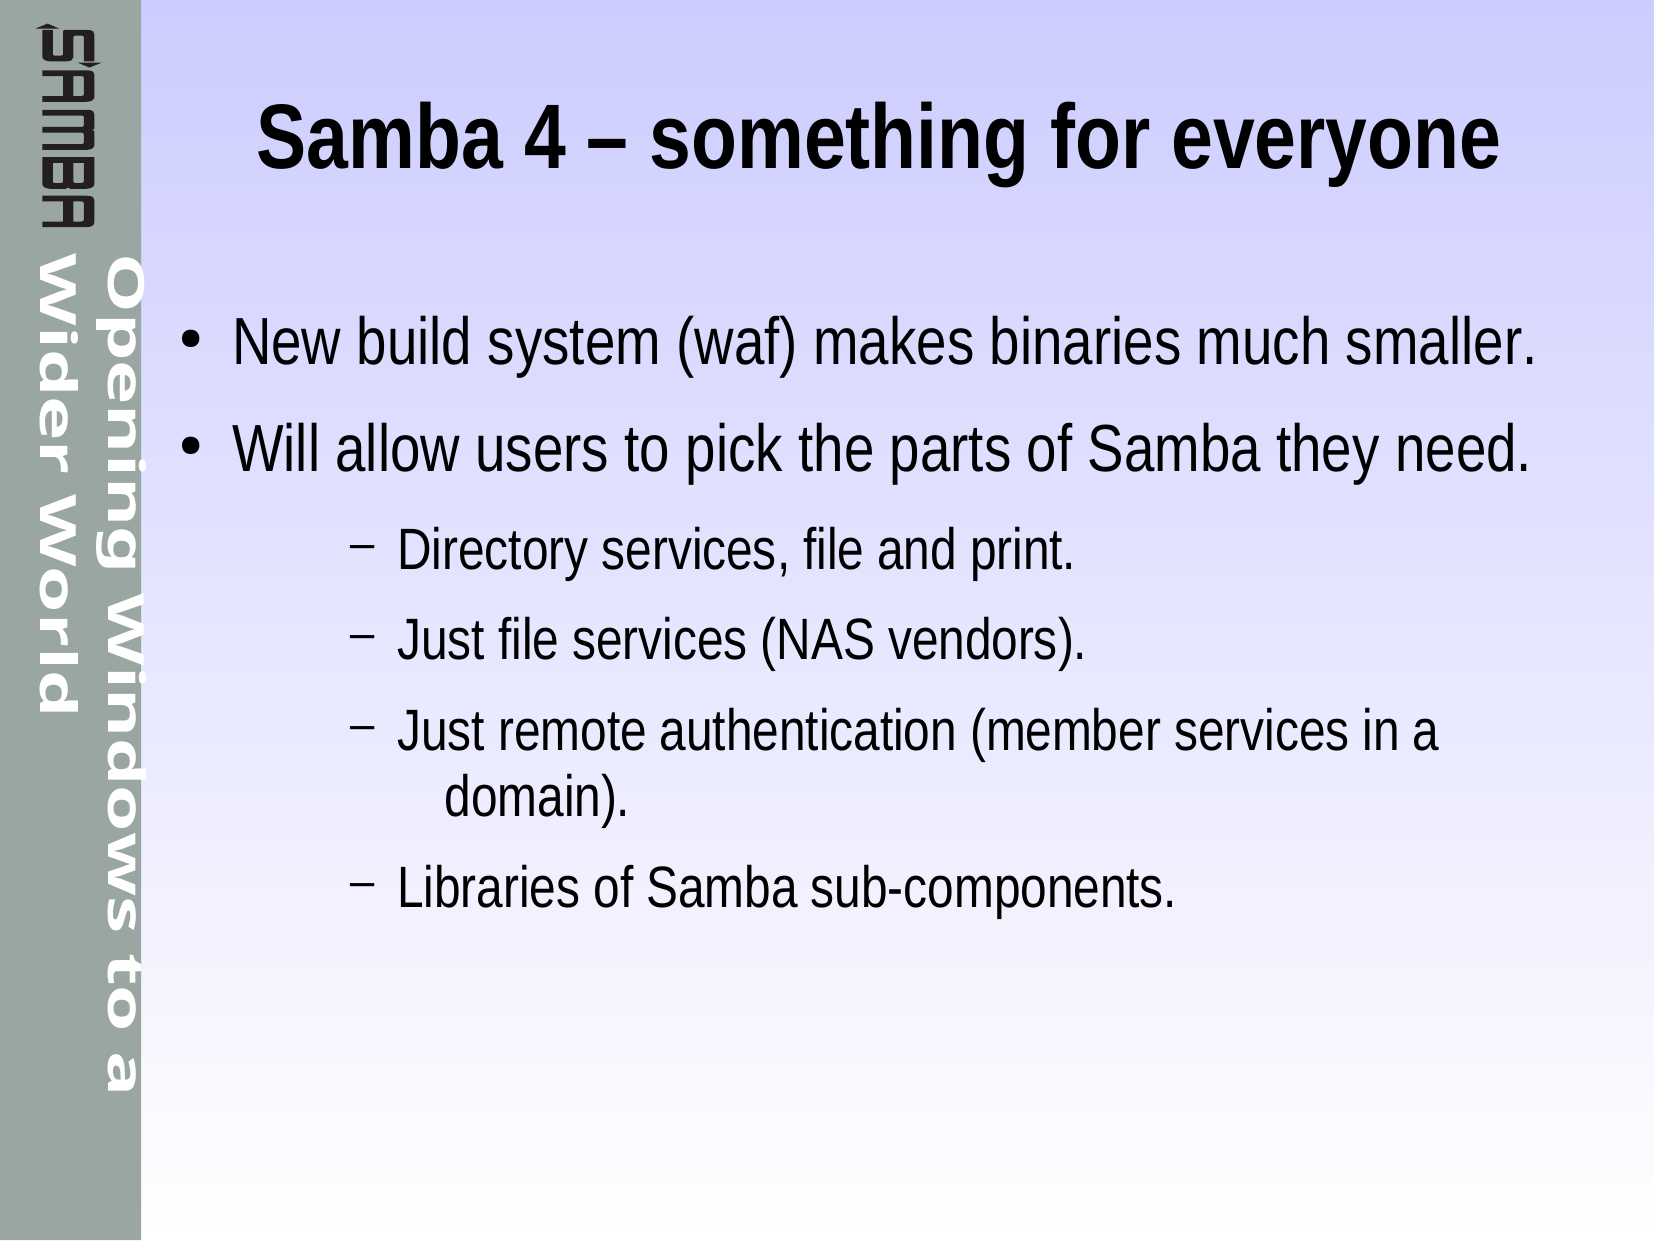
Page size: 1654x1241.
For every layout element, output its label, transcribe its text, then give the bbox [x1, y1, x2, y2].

title Samba 4 – something for everyone [173, 28, 1586, 243]
list New build system (waf) makes binaries much smaller. Will allow users to pick the parts of Samba they need. Directory services, file and print. Just file services (NAS vendors). Just remote authentication (member services in a domain). Libraries of Samba sub-components. [161, 302, 1574, 1211]
